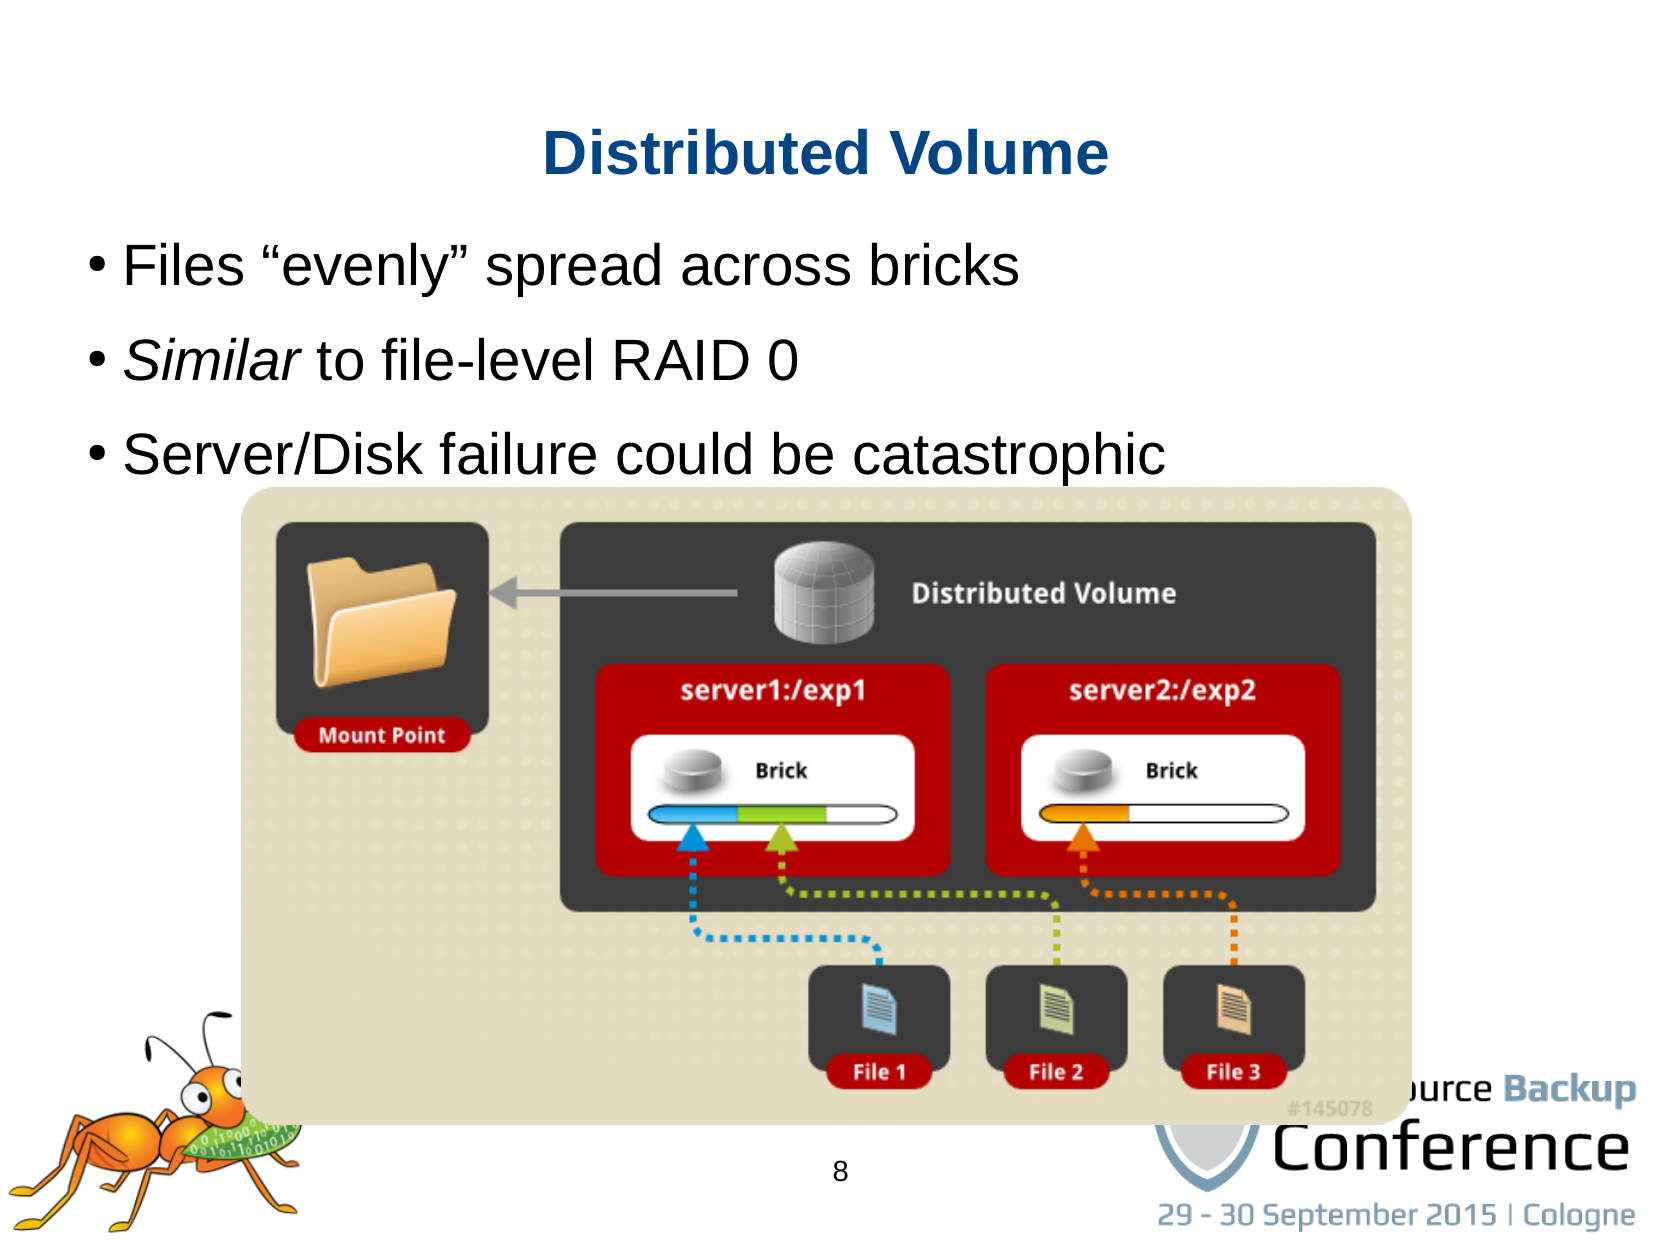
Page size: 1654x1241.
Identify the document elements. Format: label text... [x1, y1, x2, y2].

title Distributed Volume [82, 49, 1571, 257]
picture [5, 487, 1654, 1241]
list Files “evenly” spread across bricks Similar to file-level RAID 0 Server/Disk failure could be catastrophic [86, 232, 1576, 1111]
